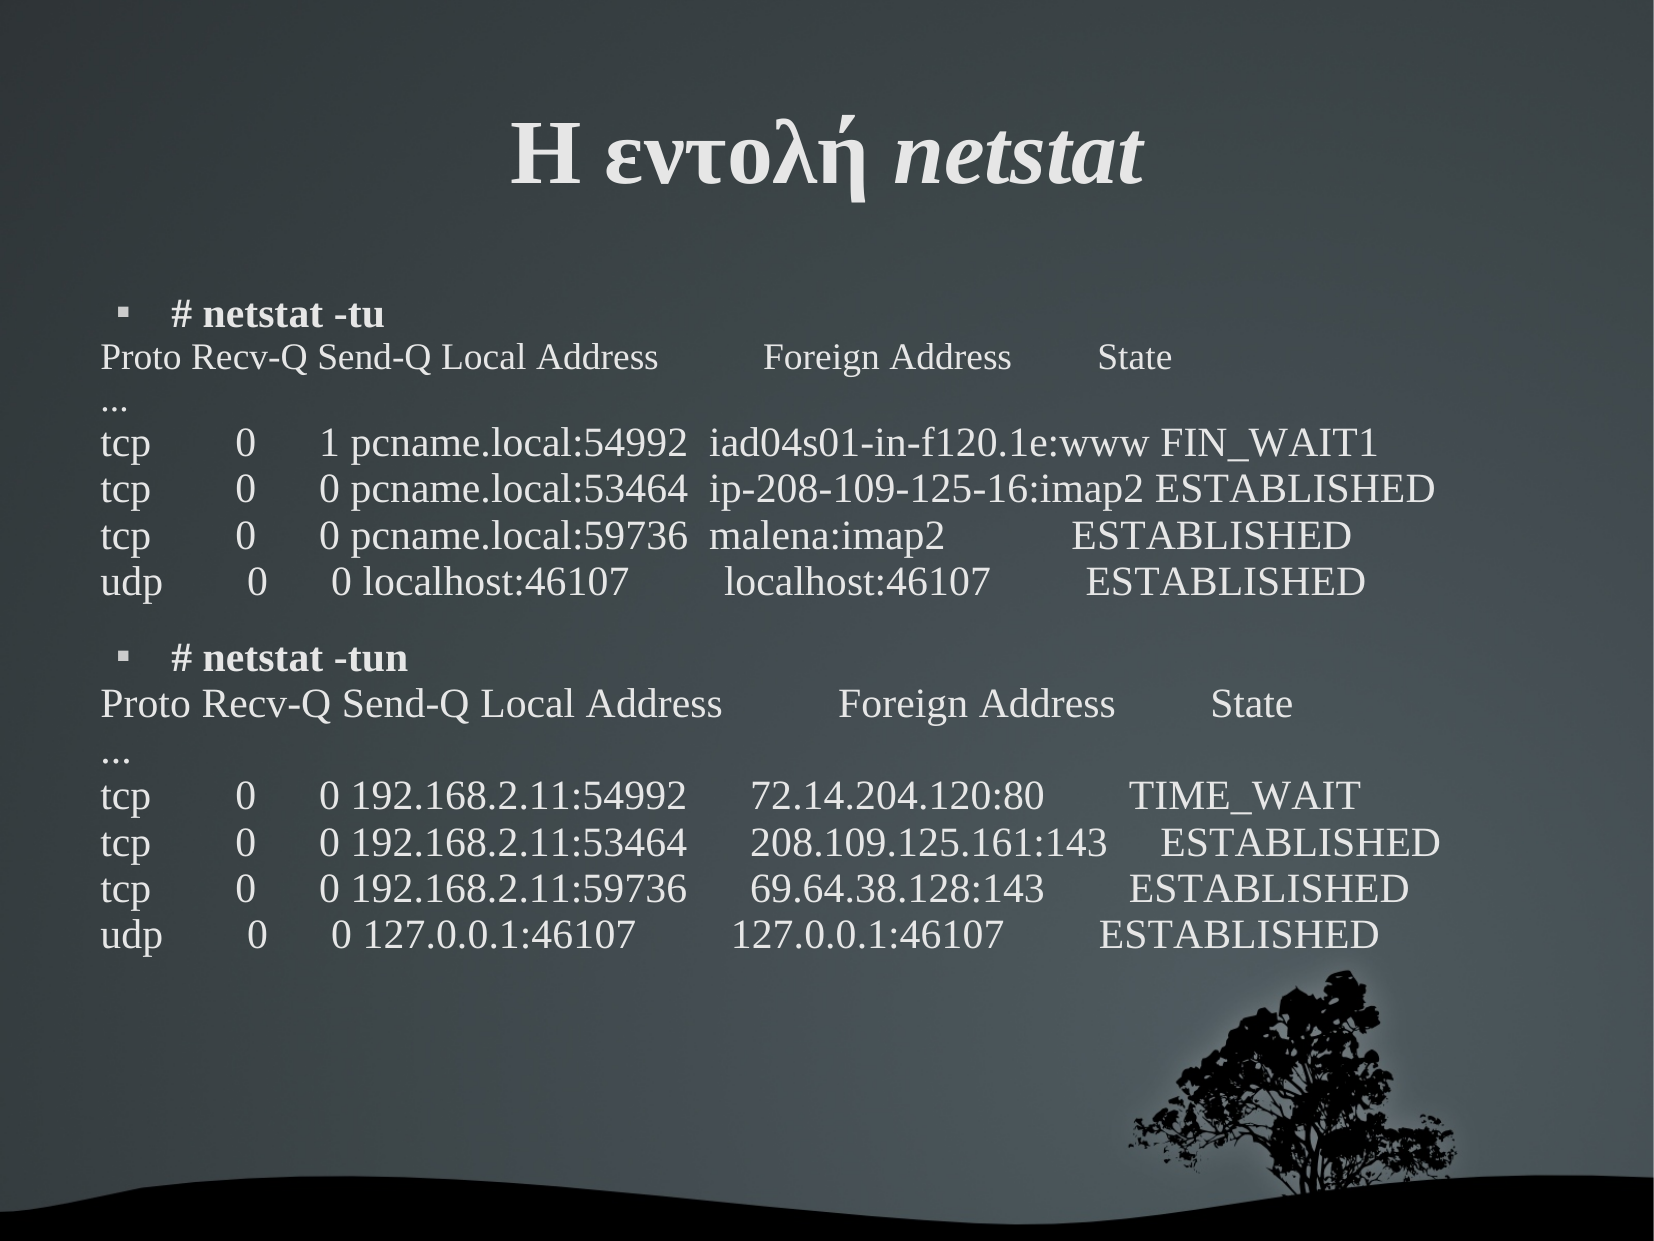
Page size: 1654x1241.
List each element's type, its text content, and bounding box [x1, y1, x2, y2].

list # netstat -tu Proto Recv-Q Send-Q Local Address Foreign Address State ... tcp 0 1 pcname.local:54992 iad04s01-in-f120.1e:www FIN_WAIT1 tcp 0 0 pcname.local:53464 ip-208-109-125-16:imap2 ESTABLISHED tcp 0 0 pcname.local:59736 malena:imap2 ESTABLISHED udp 0 0 localhost:46107 localhost:46107 ESTABLISHED # netstat -tun Proto Recv-Q Send-Q Local Address Foreign Address State ... tcp 0 0 192.168.2.11:54992 72.14.204.120:80 TIME_WAIT tcp 0 0 192.168.2.11:53464 208.109.125.161:143 ESTABLISHED tcp 0 0 192.168.2.11:59736 69.64.38.128:143 ESTABLISHED udp 0 0 127.0.0.1:46107 127.0.0.1:46107 ESTABLISHED [82, 290, 1571, 1109]
picture [0, 0, 1654, 1241]
title Η εντολή netstat [82, 49, 1571, 257]
